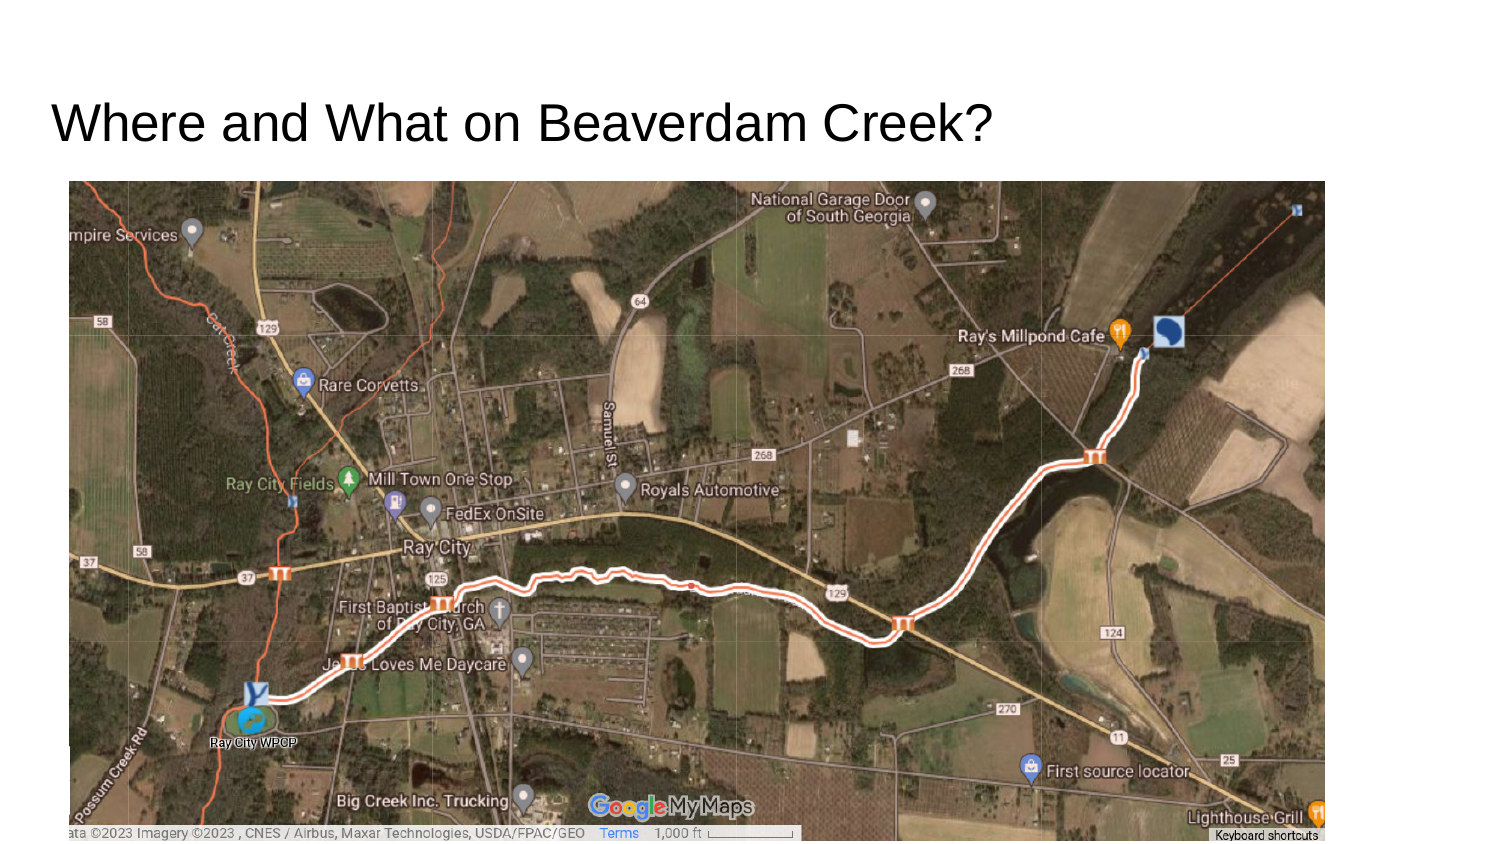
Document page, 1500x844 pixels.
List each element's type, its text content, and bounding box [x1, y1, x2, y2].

title Where and What on Beaverdam Creek? [51, 72, 1449, 167]
picture [69, 181, 1325, 841]
